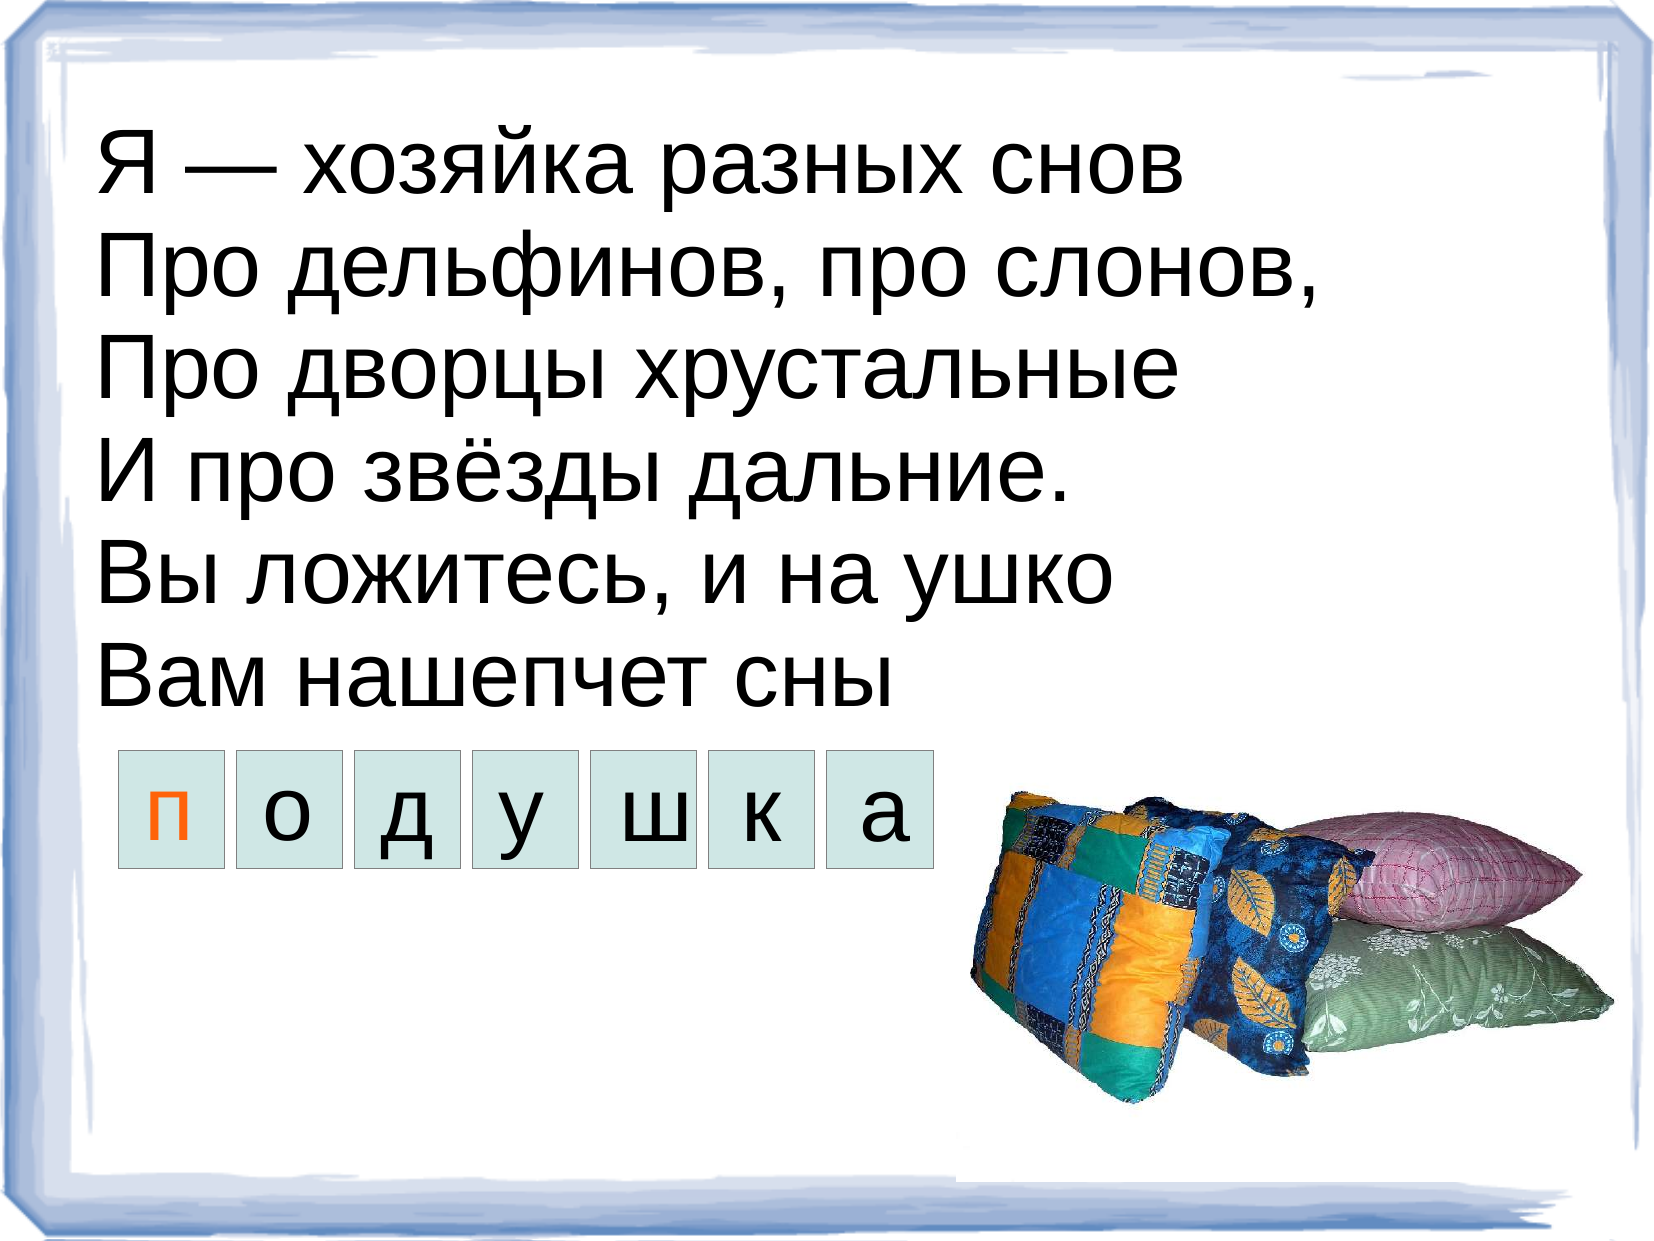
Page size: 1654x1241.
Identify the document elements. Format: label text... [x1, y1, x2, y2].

text_box [118, 750, 129, 869]
text_box о [248, 750, 329, 868]
text_box [826, 750, 844, 869]
text_box [213, 750, 225, 869]
text_box [797, 750, 815, 869]
text_box у [484, 750, 560, 869]
text_box [560, 750, 579, 869]
text_box к [726, 750, 797, 869]
text_box [354, 750, 366, 869]
text_box [708, 750, 726, 869]
text_box Я — хозяйка разных снов Про дельфинов, про слонов, Про дворцы хрустальные И про звёзды дальние. Вы ложитесь, и на ушко Вам нашепчет сны [79, 103, 1533, 836]
text_box ш [604, 750, 708, 869]
text_box [236, 750, 343, 869]
text_box [926, 750, 934, 869]
text_box [450, 750, 461, 869]
text_box п [129, 750, 213, 869]
text_box д [366, 750, 450, 869]
text_box а [844, 750, 926, 869]
text_box [472, 750, 484, 869]
picture [0, 0, 1654, 1241]
text_box [590, 750, 604, 869]
